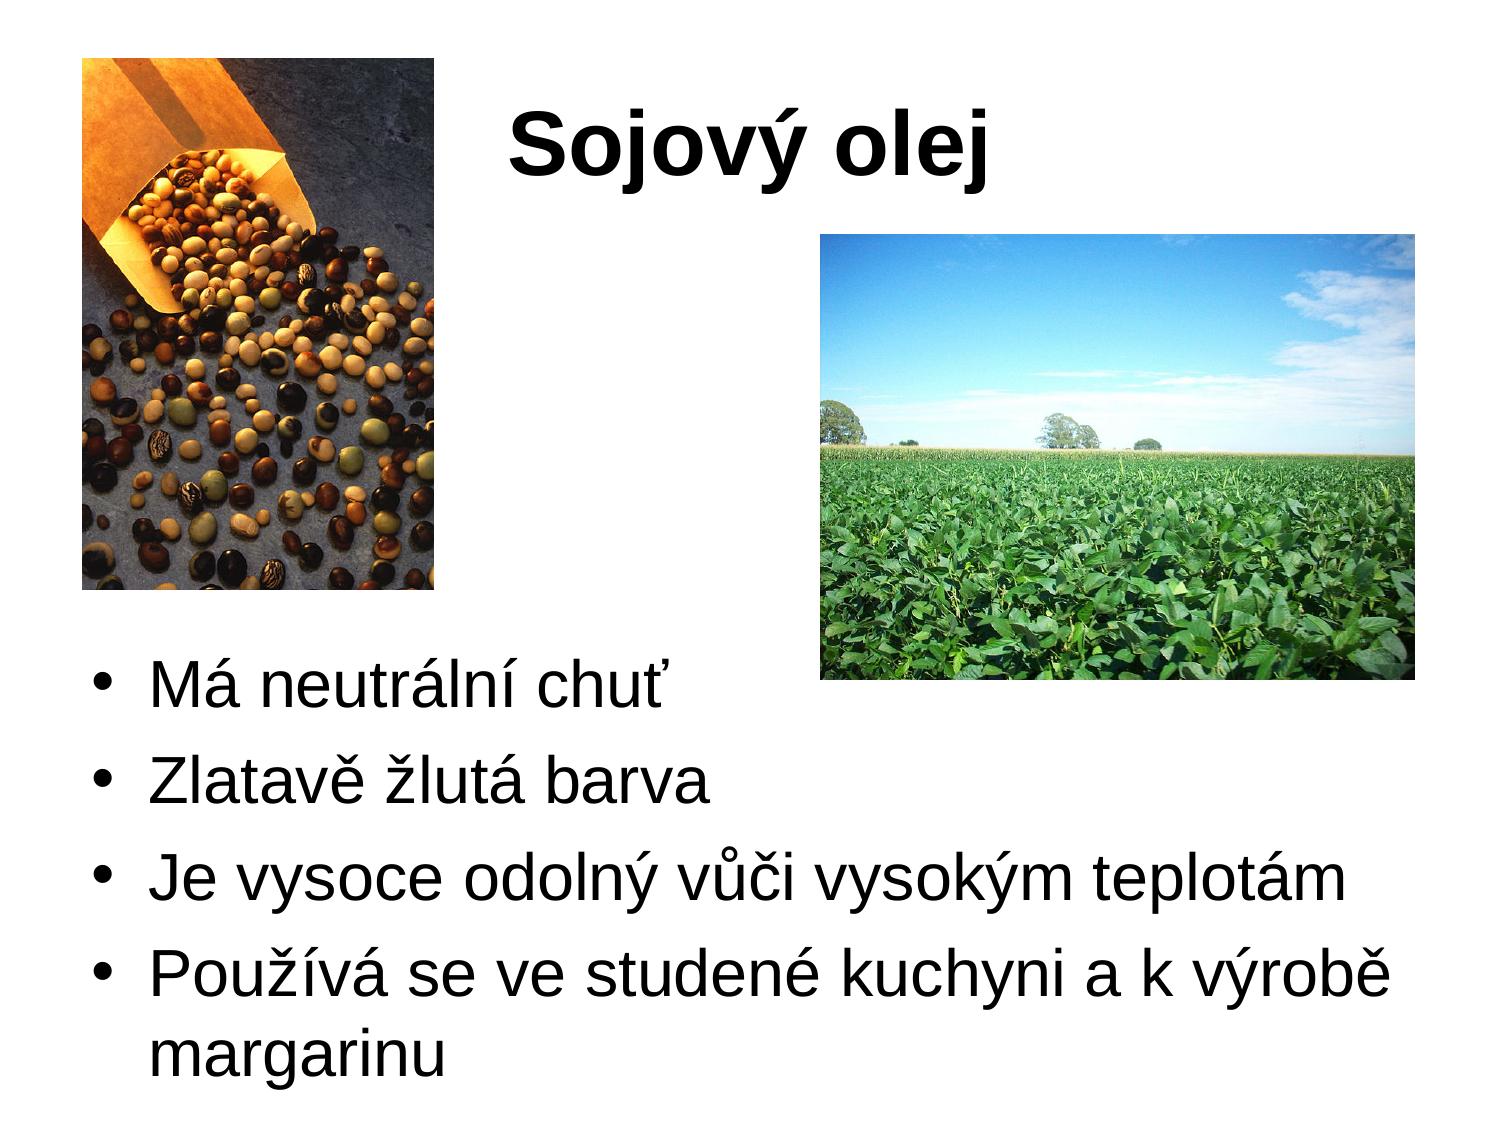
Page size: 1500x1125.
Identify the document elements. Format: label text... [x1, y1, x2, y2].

picture [820, 234, 1415, 680]
list Má neutrální chuť Zlatavě žlutá barva Je vysoce odolný vůči vysokým teplotám Používá se ve studené kuchyni a k výrobě margarinu [76, 632, 1427, 1098]
picture [82, 58, 434, 590]
title Sojový olej [75, 45, 1426, 233]
